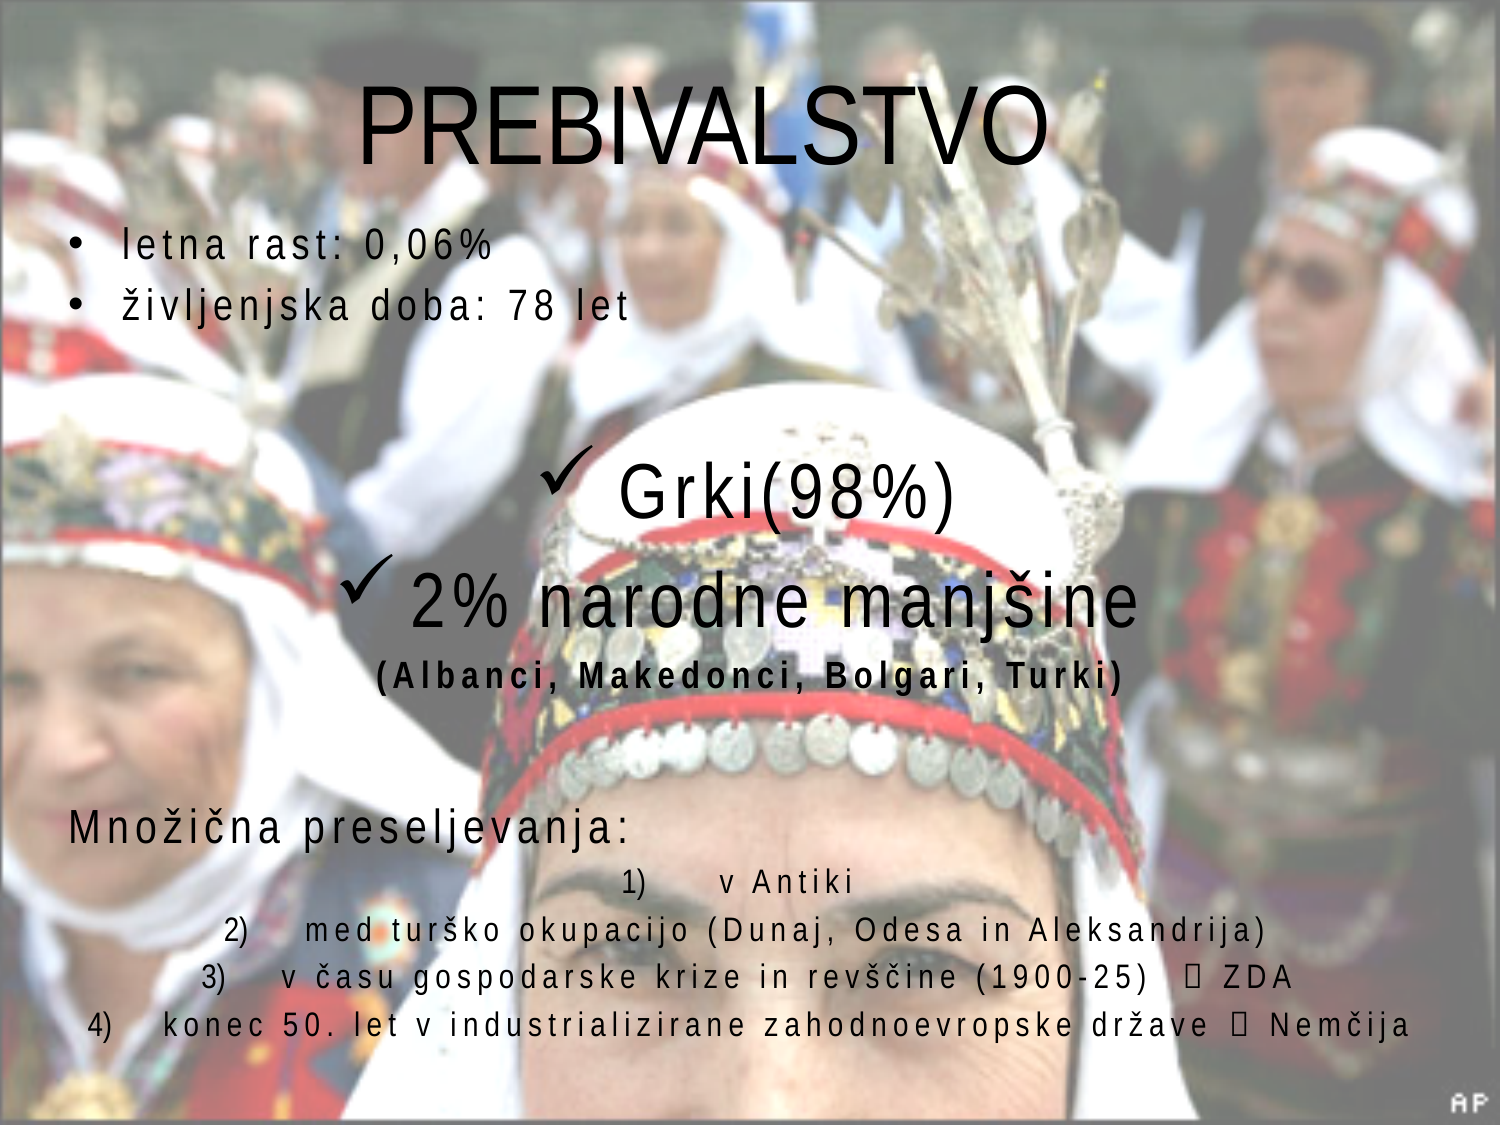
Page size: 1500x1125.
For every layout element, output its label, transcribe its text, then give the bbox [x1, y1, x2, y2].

picture [0, 0, 1500, 1125]
title PREBIVALSTVO [76, 42, 1331, 198]
list letna rast: 0,06% življenjska doba: 78 let Grki(98%) 2% narodne manjšine (Albanci, Makedonci, Bolgari, Turki) Množična preseljevanja: v Antiki med turško okupacijo (Dunaj, Odesa in Aleksandrija) v času gospodarske krize in revščine (1900-25)  ZDA konec 50. let v industrializirane zahodnoevropske države  Nemčija [53, 208, 1461, 1059]
